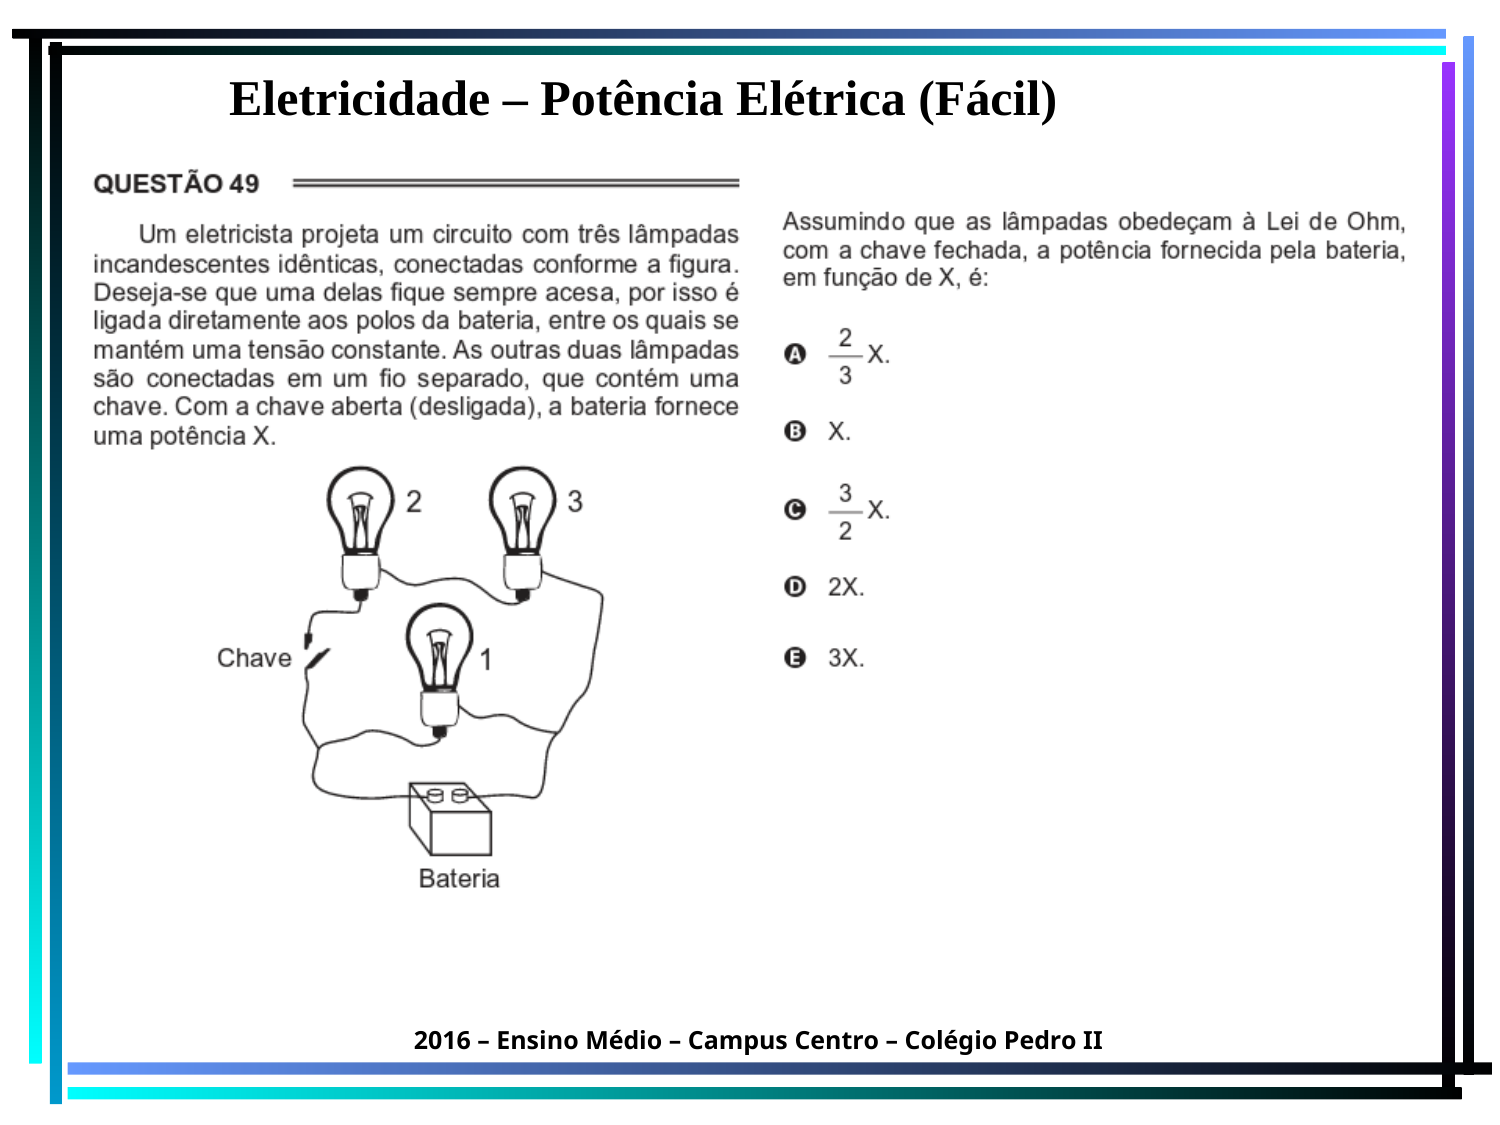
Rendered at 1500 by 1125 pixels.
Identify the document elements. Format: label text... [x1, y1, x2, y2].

picture [0, 0, 1500, 1125]
title Eletricidade – Potência Elétrica (Fácil) [70, 59, 1217, 119]
text_box 2016 – Ensino Médio – Campus Centro – Colégio Pedro II [399, 1018, 1119, 1064]
